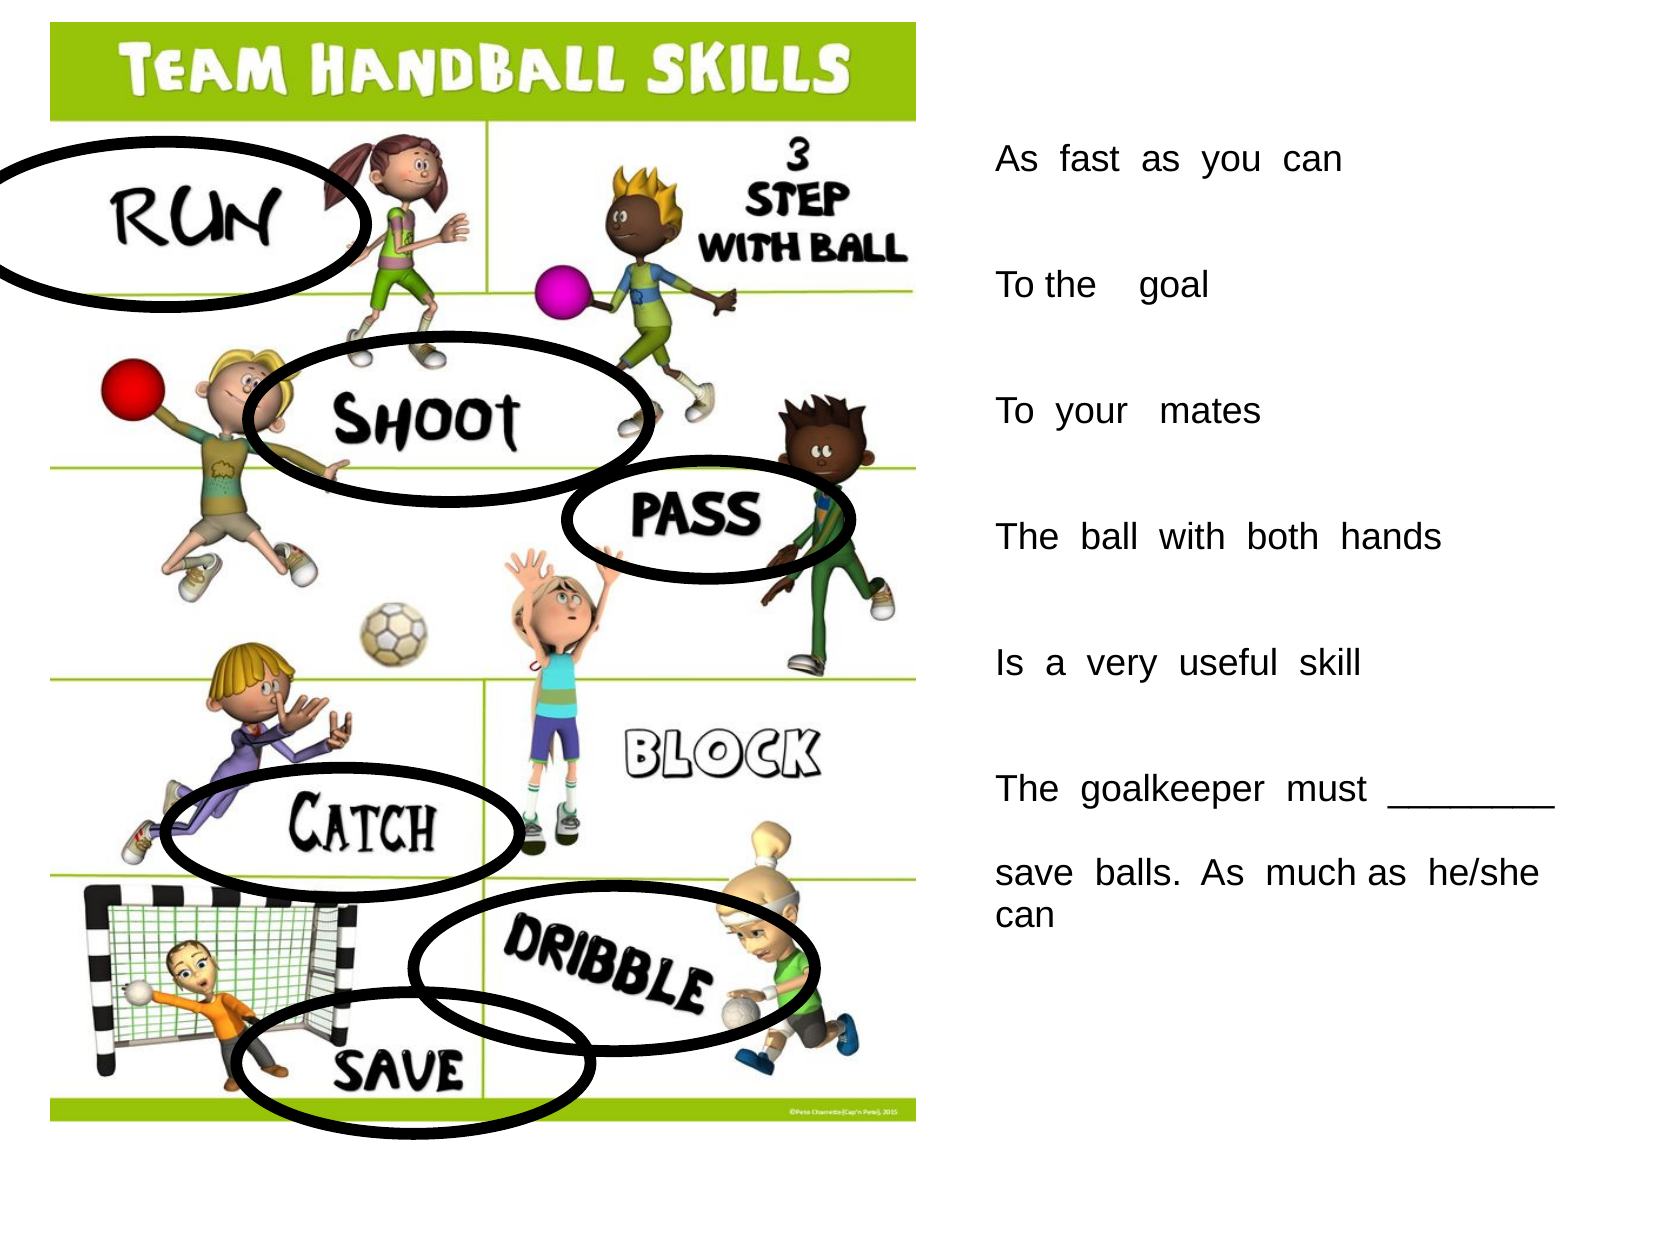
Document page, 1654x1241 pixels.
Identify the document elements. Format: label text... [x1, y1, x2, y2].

picture [438, 999, 574, 1043]
picture [50, 148, 360, 301]
picture [420, 892, 808, 1045]
picture [50, 22, 916, 1123]
text_box As fast as you can To the goal To your mates The ball with both hands Is a very useful skill The goalkeeper must ________ save balls. As much as he/she can [980, 129, 1583, 944]
picture [243, 999, 584, 1123]
